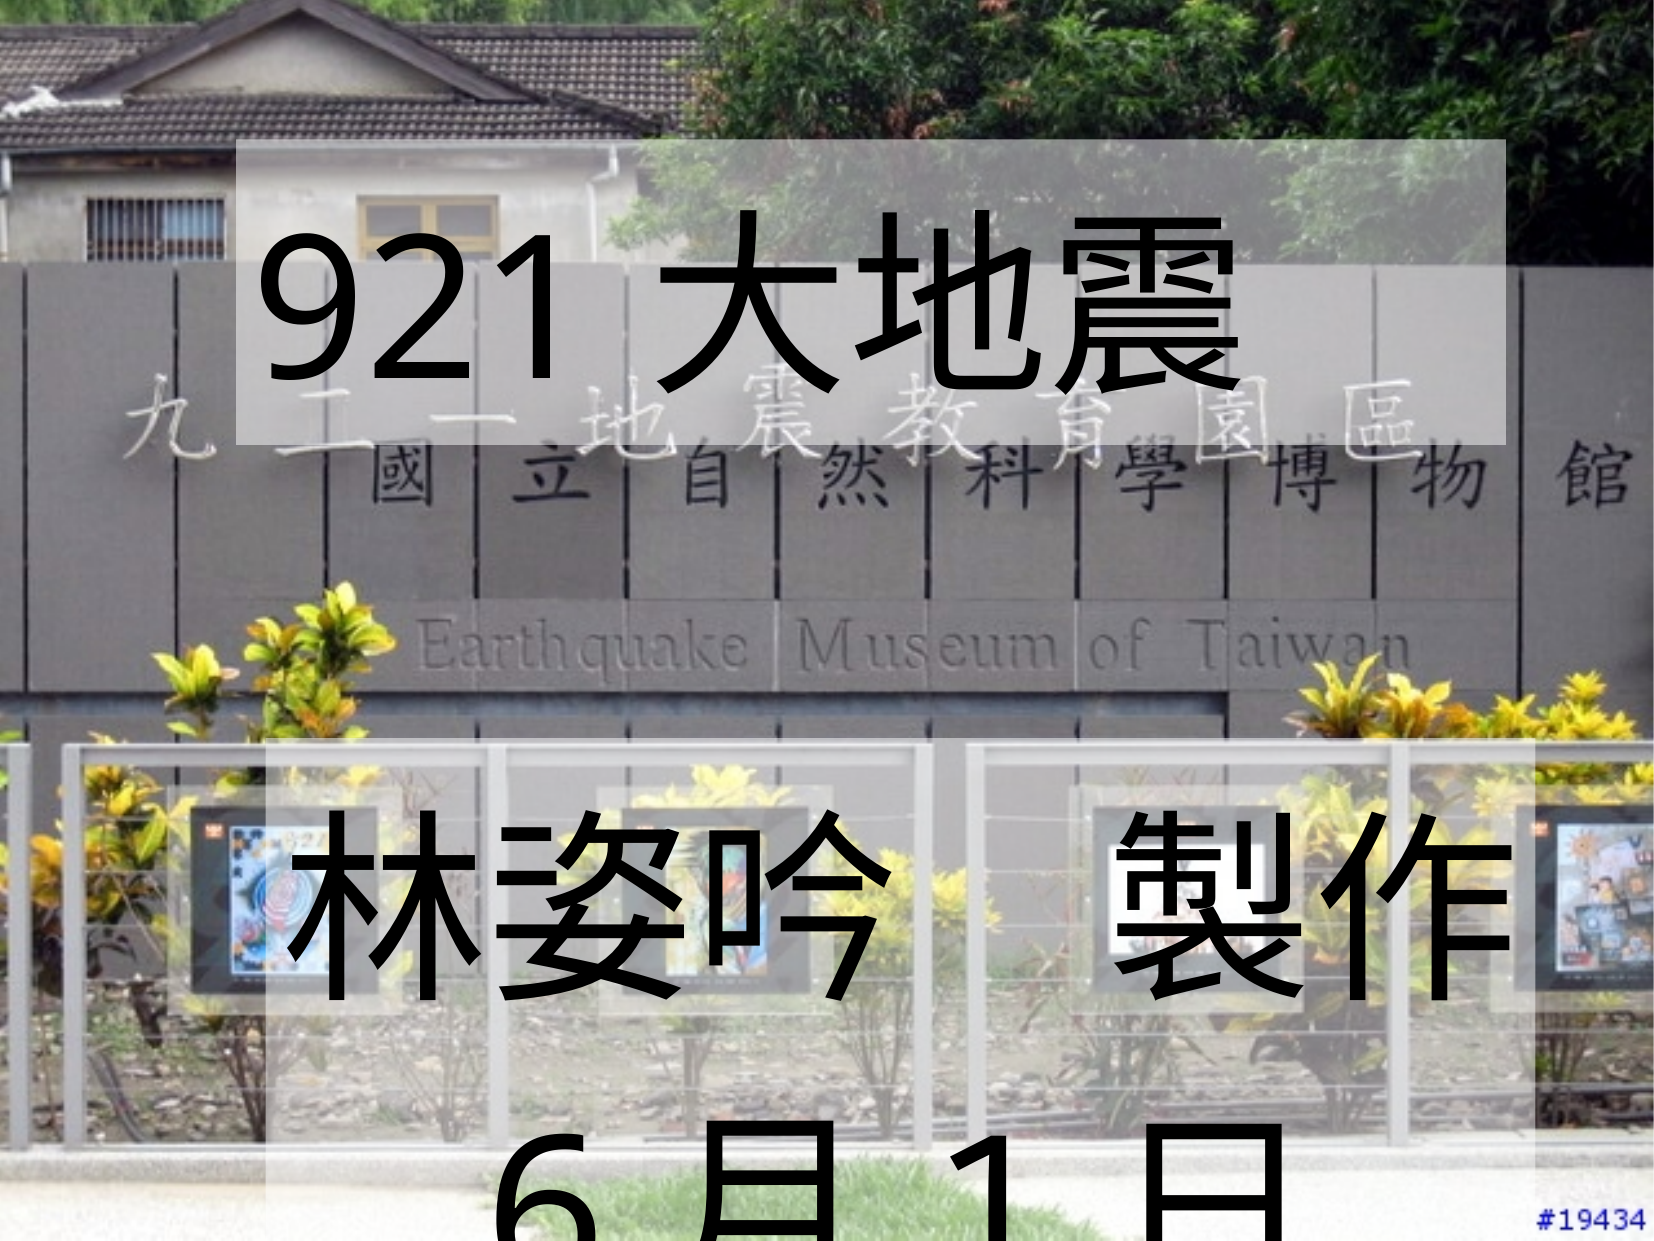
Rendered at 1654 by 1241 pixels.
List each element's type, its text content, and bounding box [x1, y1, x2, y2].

text_box 921大地震 [236, 139, 1506, 355]
text_box 林姿吟 製作 6月1日 [265, 738, 1536, 1166]
picture [0, 0, 1654, 1241]
